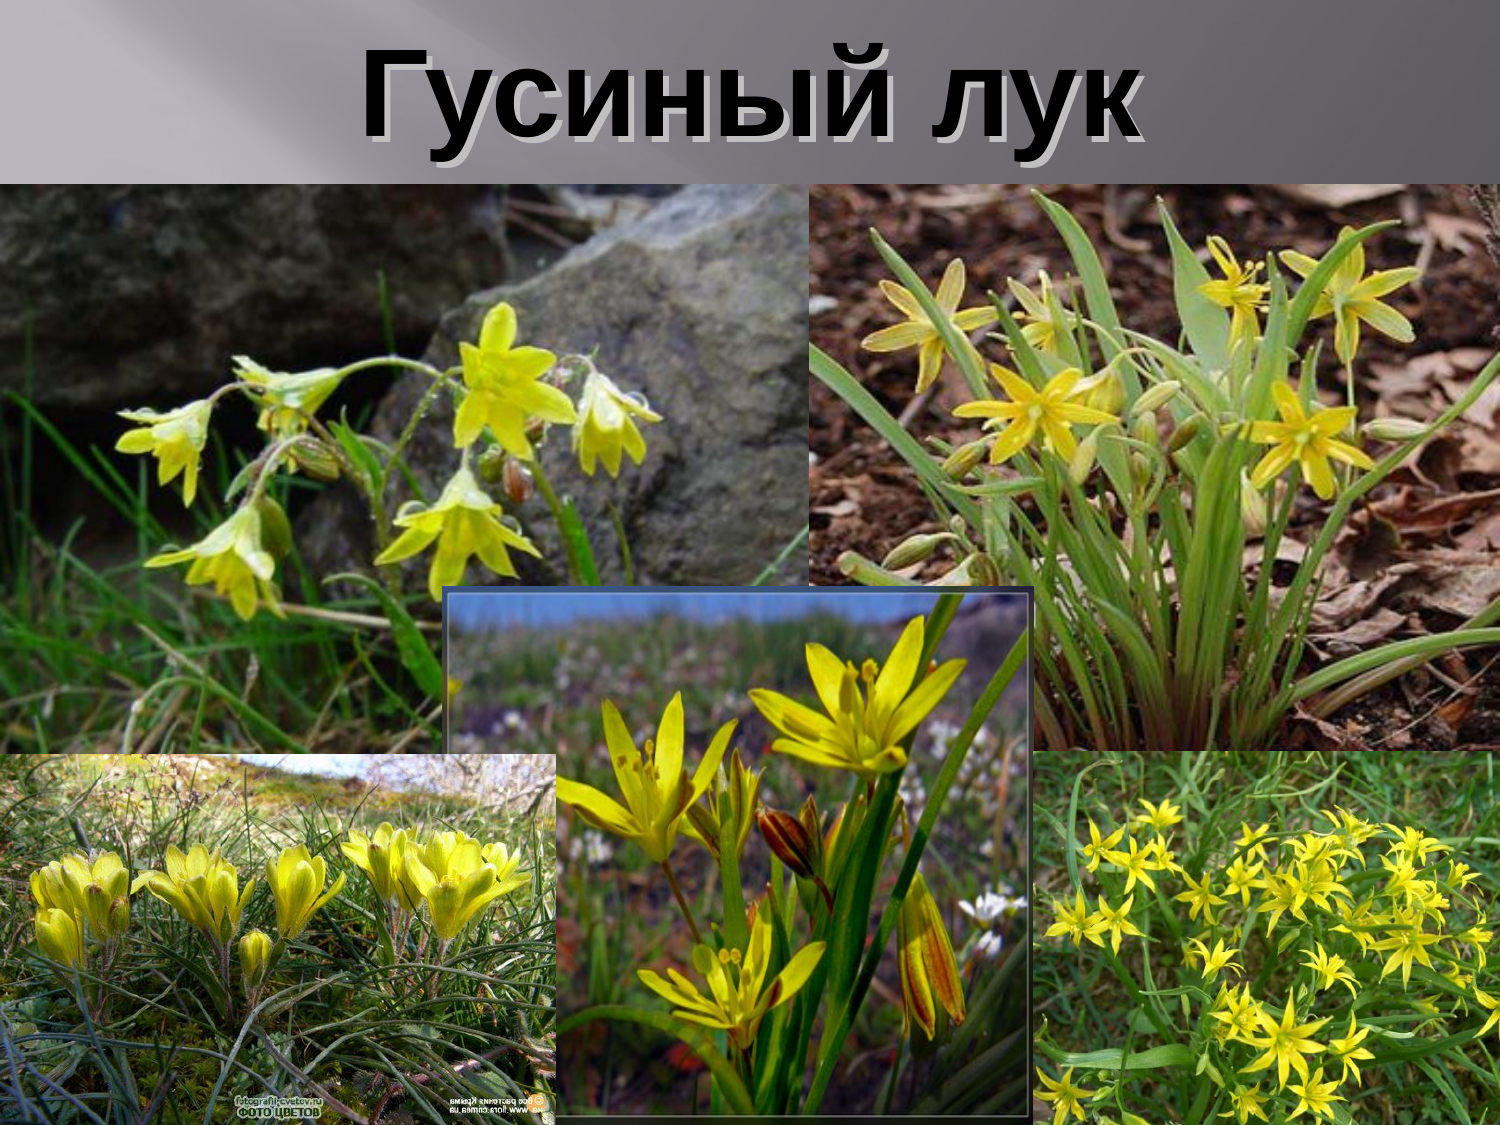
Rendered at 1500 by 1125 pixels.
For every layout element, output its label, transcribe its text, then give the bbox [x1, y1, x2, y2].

picture [0, 184, 1500, 1125]
title Гусиный лук [0, 0, 1500, 173]
